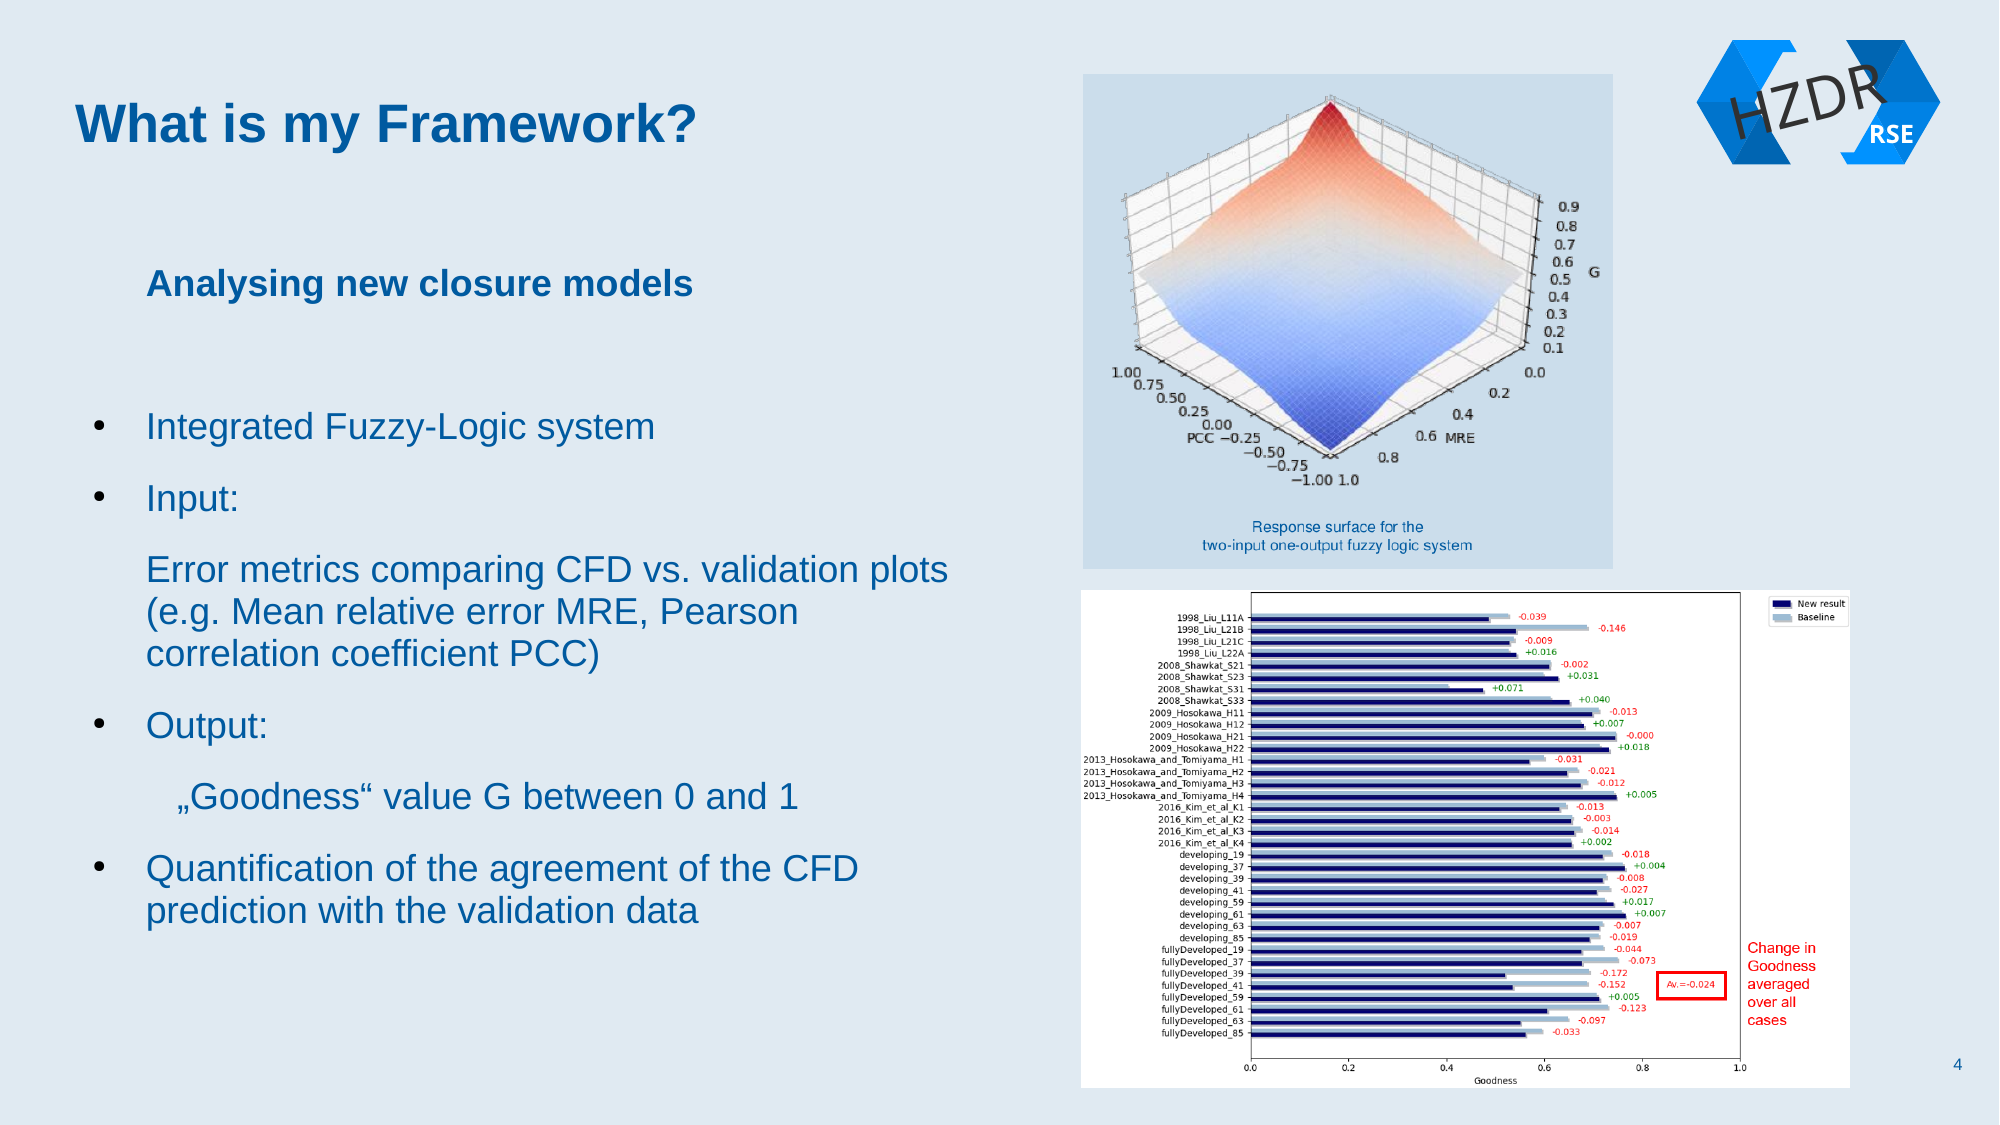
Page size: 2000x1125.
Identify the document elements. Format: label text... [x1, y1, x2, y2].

picture [1081, 590, 1850, 1088]
list Analysing new closure models Integrated Fuzzy-Logic system Input: Error metrics comparing CFD vs. validation plots (e.g. Mean relative error MRE, Pearson correlation coefficient PCC) Output: „Goodness“ value G between 0 and 1 Quantification of the agreement of the CFD prediction with the validation data [75, 262, 972, 976]
title What is my Framework? [75, 52, 1875, 195]
picture [1083, 74, 1613, 569]
